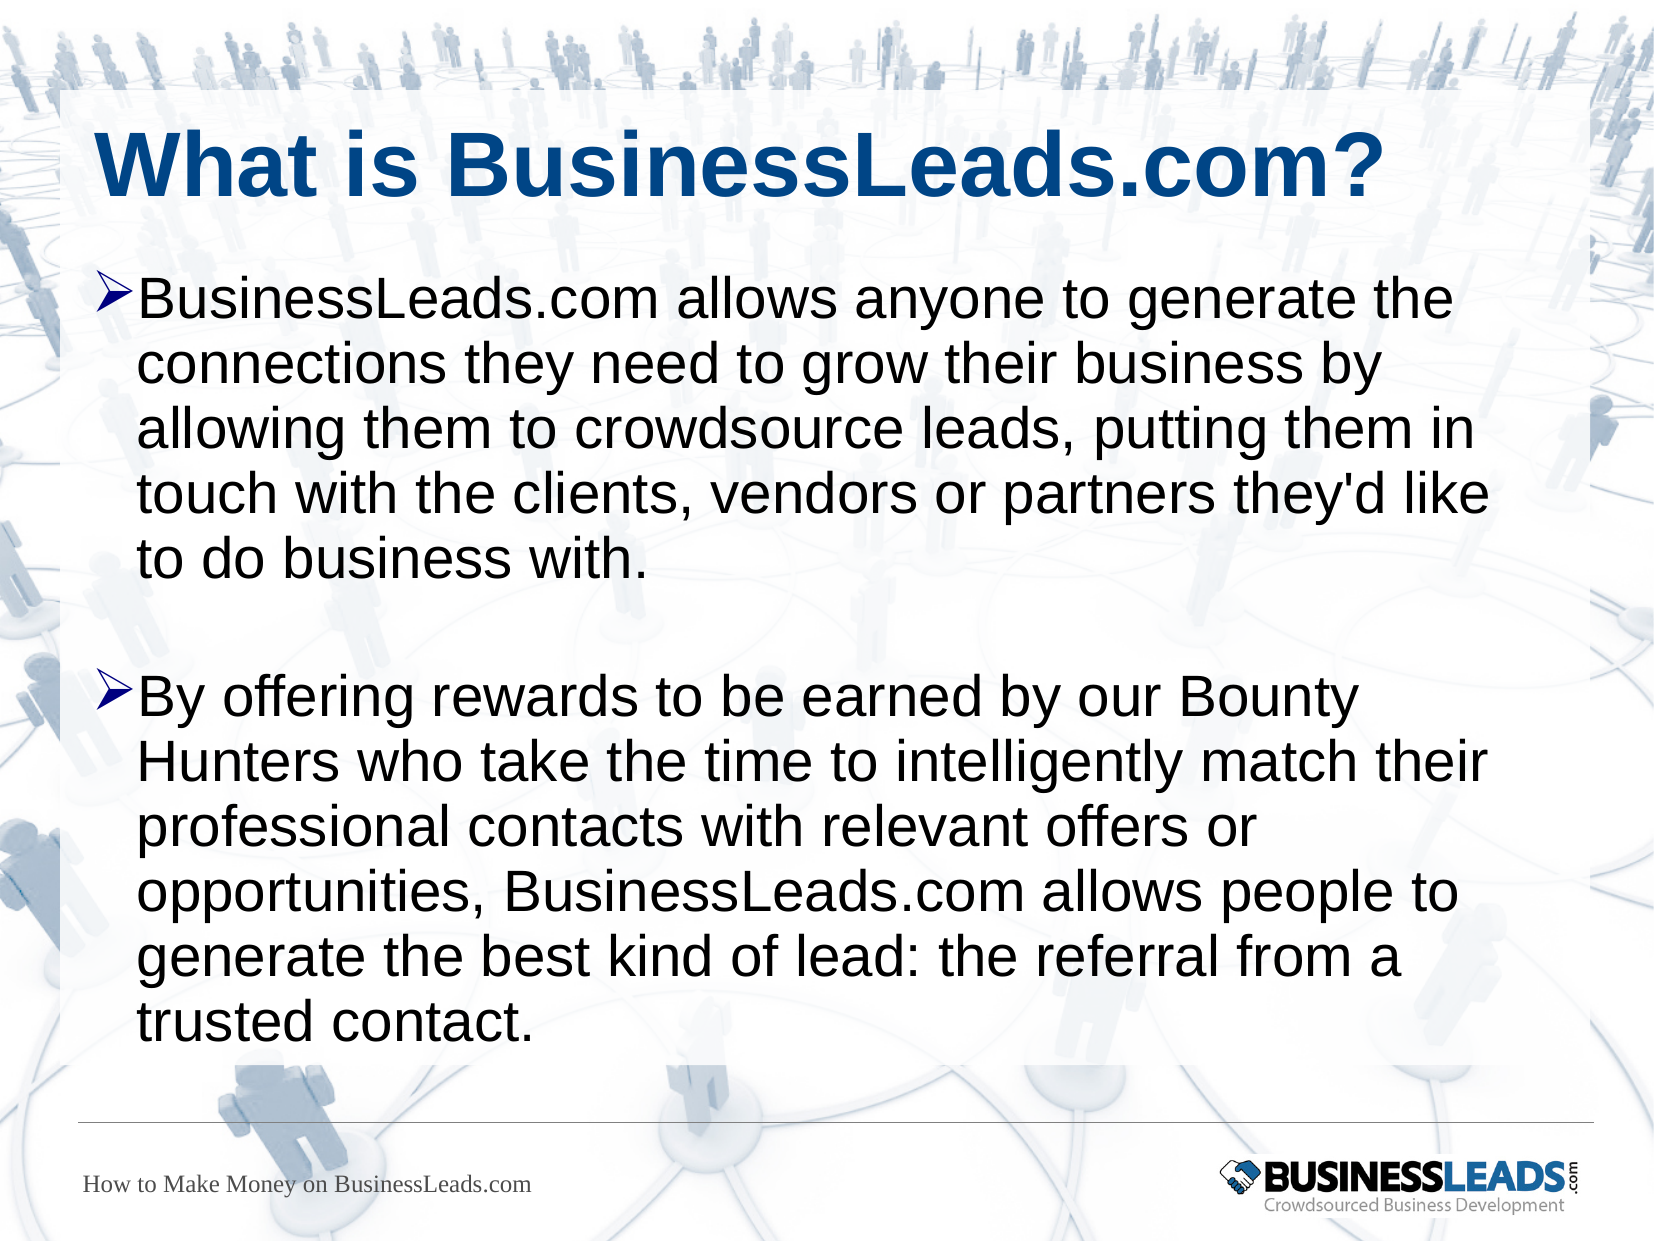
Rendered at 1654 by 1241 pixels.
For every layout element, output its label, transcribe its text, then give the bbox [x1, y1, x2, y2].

picture [0, 3, 1654, 1241]
list BusinessLeads.com allows anyone to generate the connections they need to grow their business by allowing them to crowdsource leads, putting them in touch with the clients, vendors or partners they'd like to do business with. By offering rewards to be earned by our Bounty Hunters who take the time to intelligently match their professional contacts with relevant offers or opportunities, BusinessLeads.com allows people to generate the best kind of lead: the referral from a trusted contact. [91, 265, 1562, 1075]
title What is BusinessLeads.com? [94, 61, 1583, 269]
